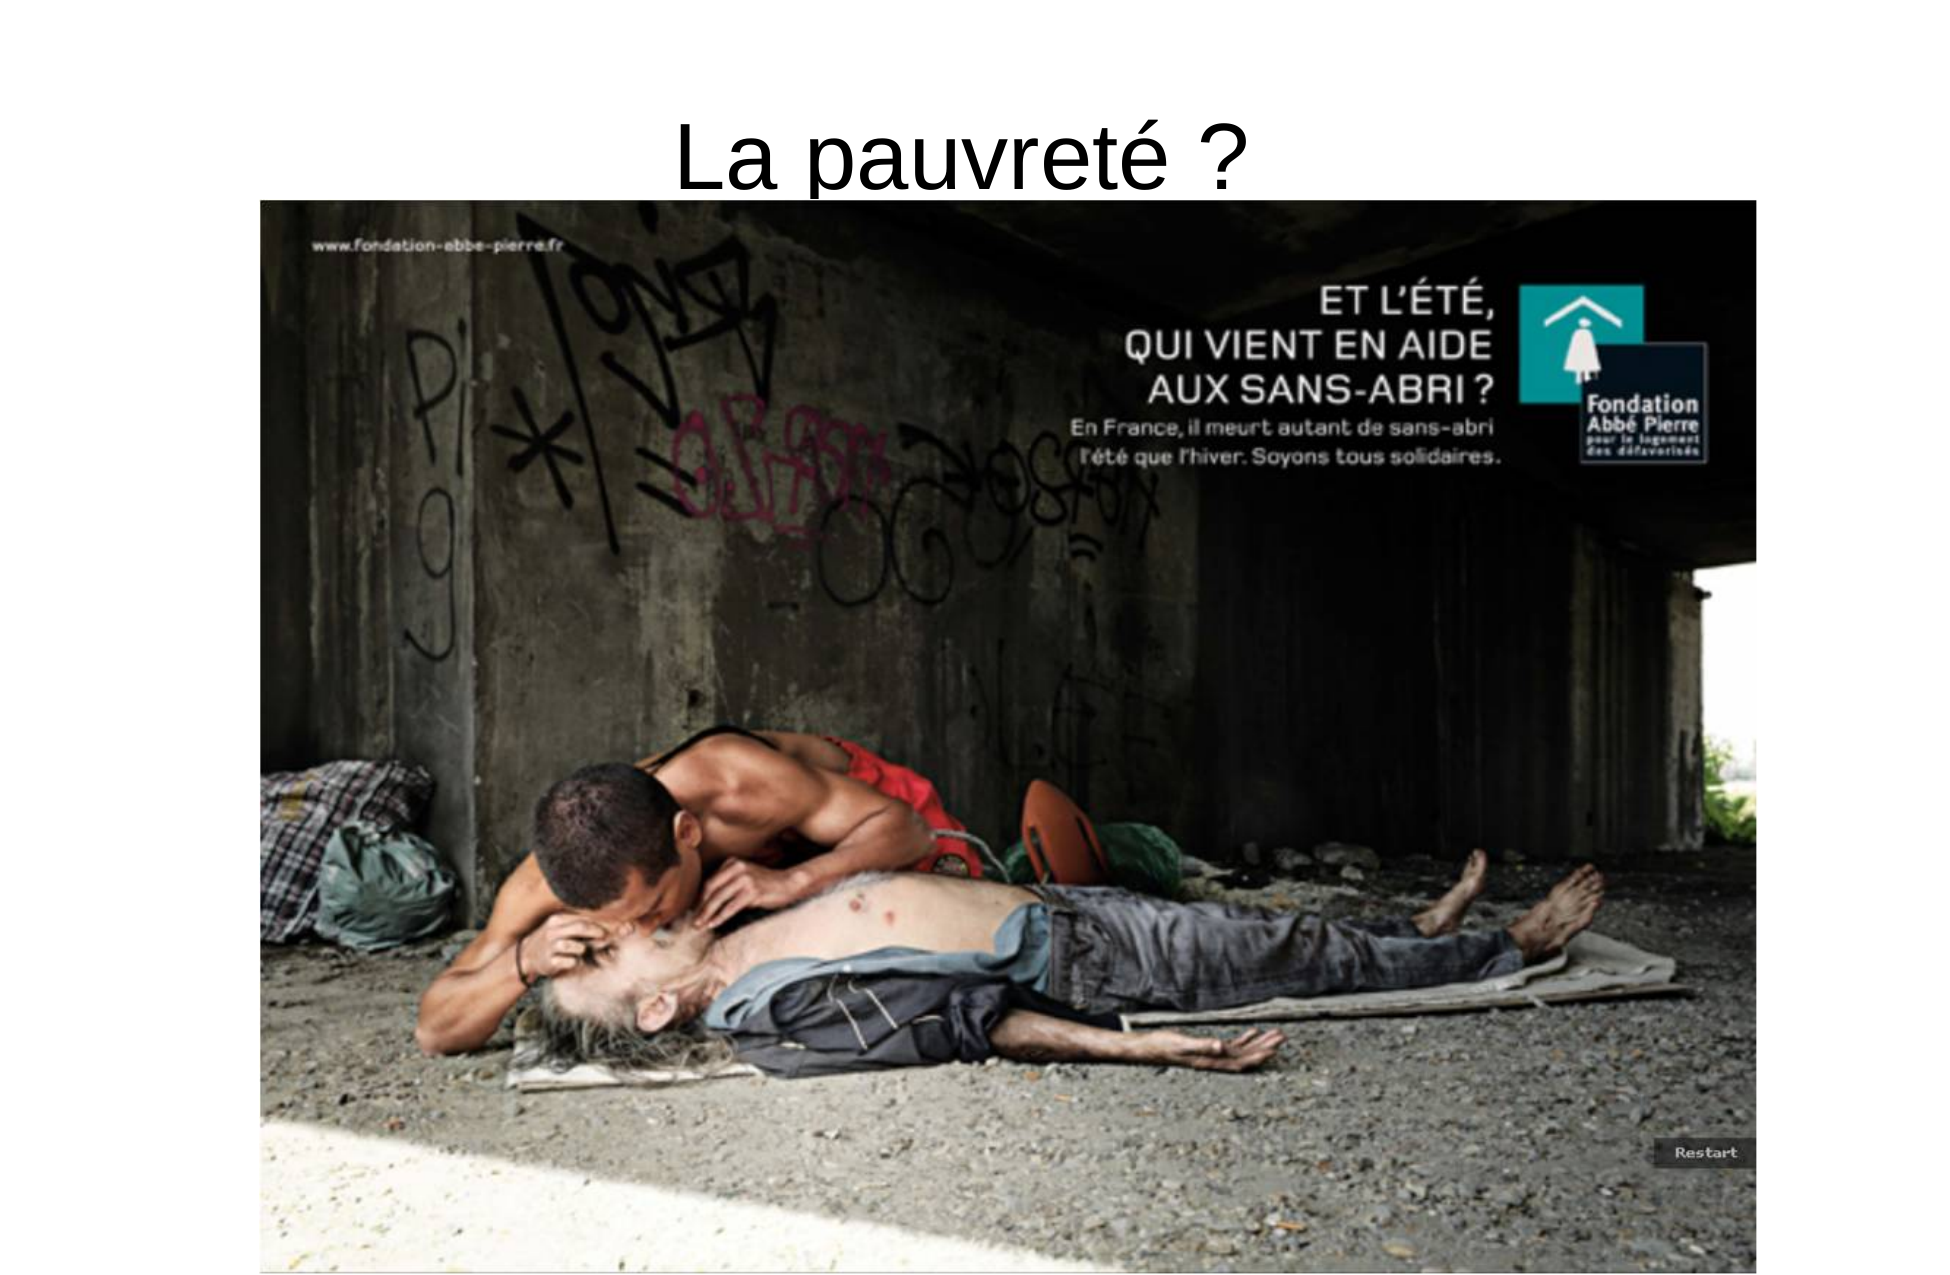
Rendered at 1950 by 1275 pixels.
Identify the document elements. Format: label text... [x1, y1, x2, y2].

title La pauvreté ? [97, 50, 1853, 264]
picture [259, 199, 1758, 1275]
